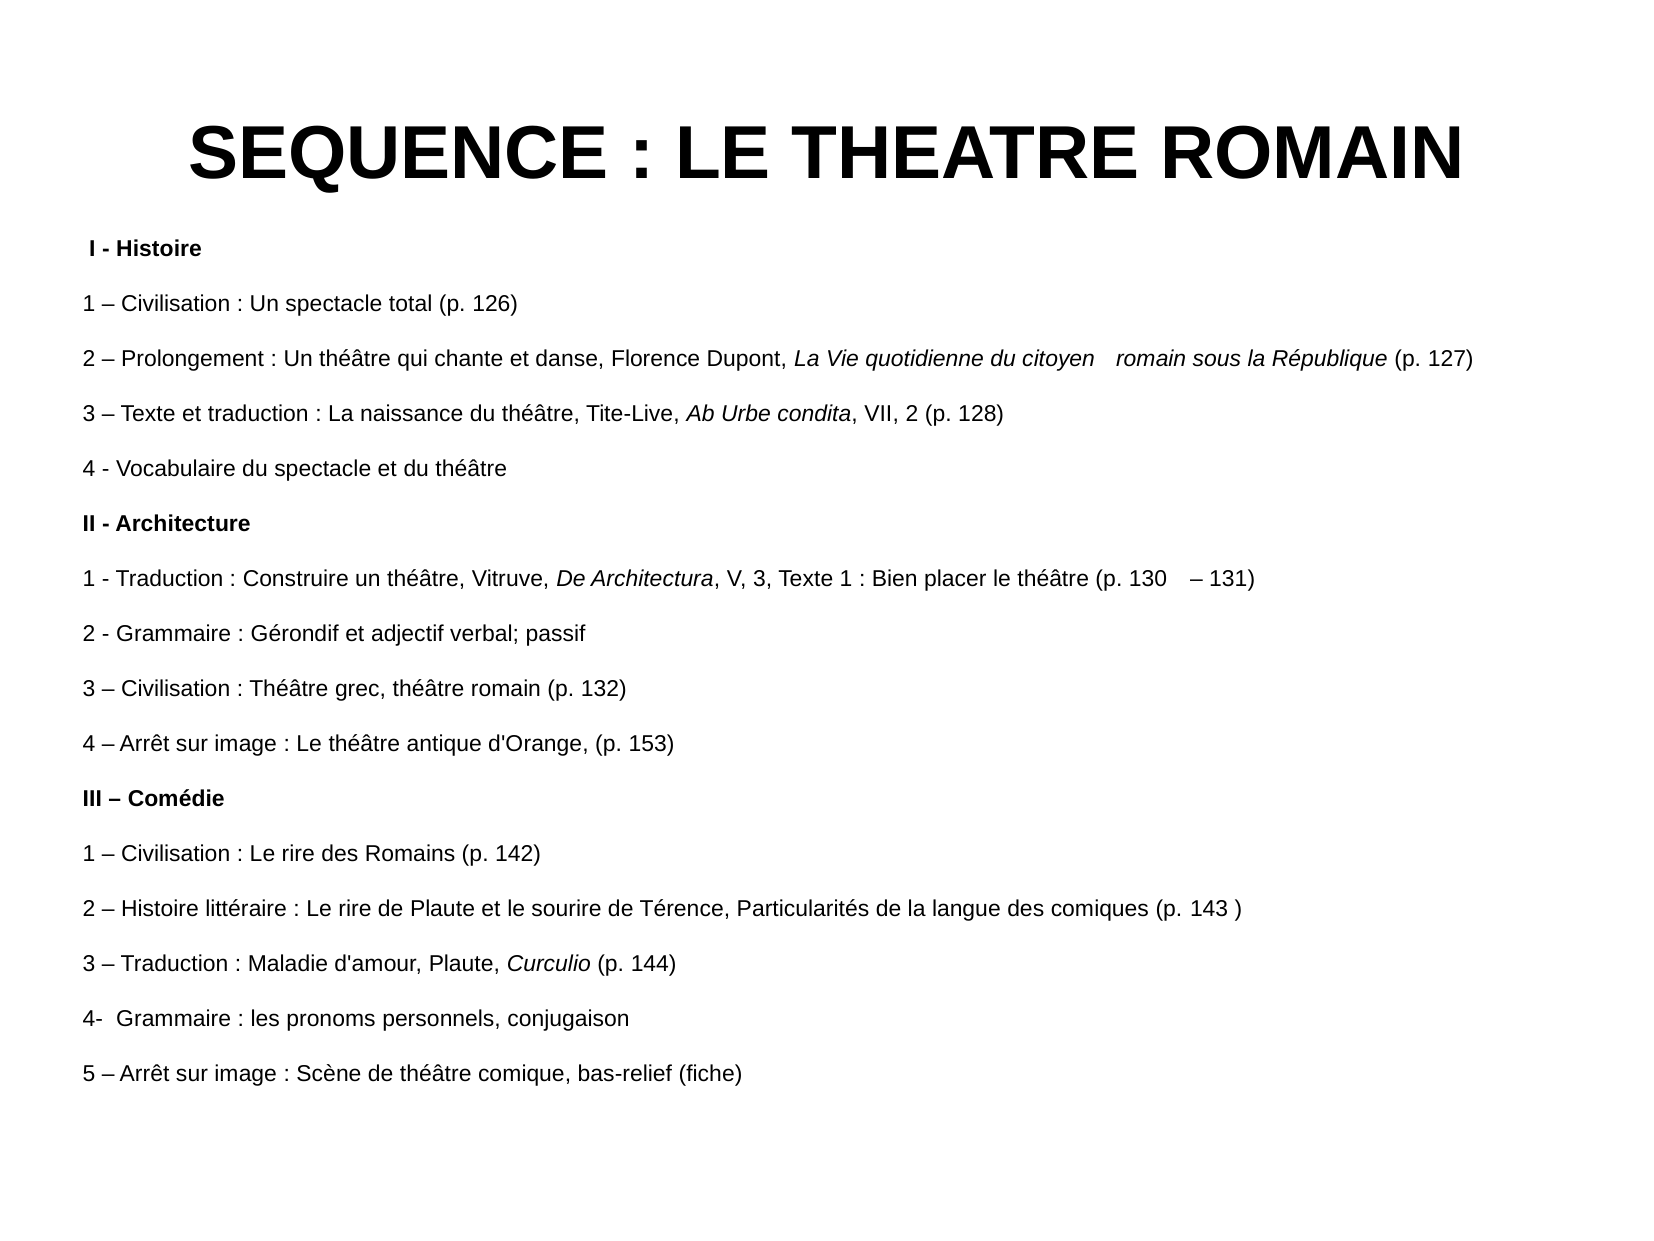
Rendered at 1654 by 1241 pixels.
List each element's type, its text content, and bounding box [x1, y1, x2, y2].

list I - Histoire 1 – Civilisation : Un spectacle total (p. 126) 2 – Prolongement : Un théâtre qui chante et danse, Florence Dupont, La Vie quotidienne du citoyen romain sous la République (p. 127) 3 – Texte et traduction : La naissance du théâtre, Tite-Live, Ab Urbe condita, VII, 2 (p. 128) 4 - Vocabulaire du spectacle et du théâtre II - Architecture 1 - Traduction : Construire un théâtre, Vitruve, De Architectura, V, 3, Texte 1 : Bien placer le théâtre (p. 130 – 131) 2 - Grammaire : Gérondif et adjectif verbal; passif 3 – Civilisation : Théâtre grec, théâtre romain (p. 132) 4 – Arrêt sur image : Le théâtre antique d'Orange, (p. 153) III – Comédie 1 – Civilisation : Le rire des Romains (p. 142) 2 – Histoire littéraire : Le rire de Plaute et le sourire de Térence, Particularités de la langue des comiques (p. 143 ) 3 – Traduction : Maladie d'amour, Plaute, Curculio (p. 144) 4- Grammaire : les pronoms personnels, conjugaison 5 – Arrêt sur image : Scène de théâtre comique, bas-relief (fiche) [82, 236, 1571, 1196]
title SEQUENCE : LE THEATRE ROMAIN [82, 49, 1571, 236]
